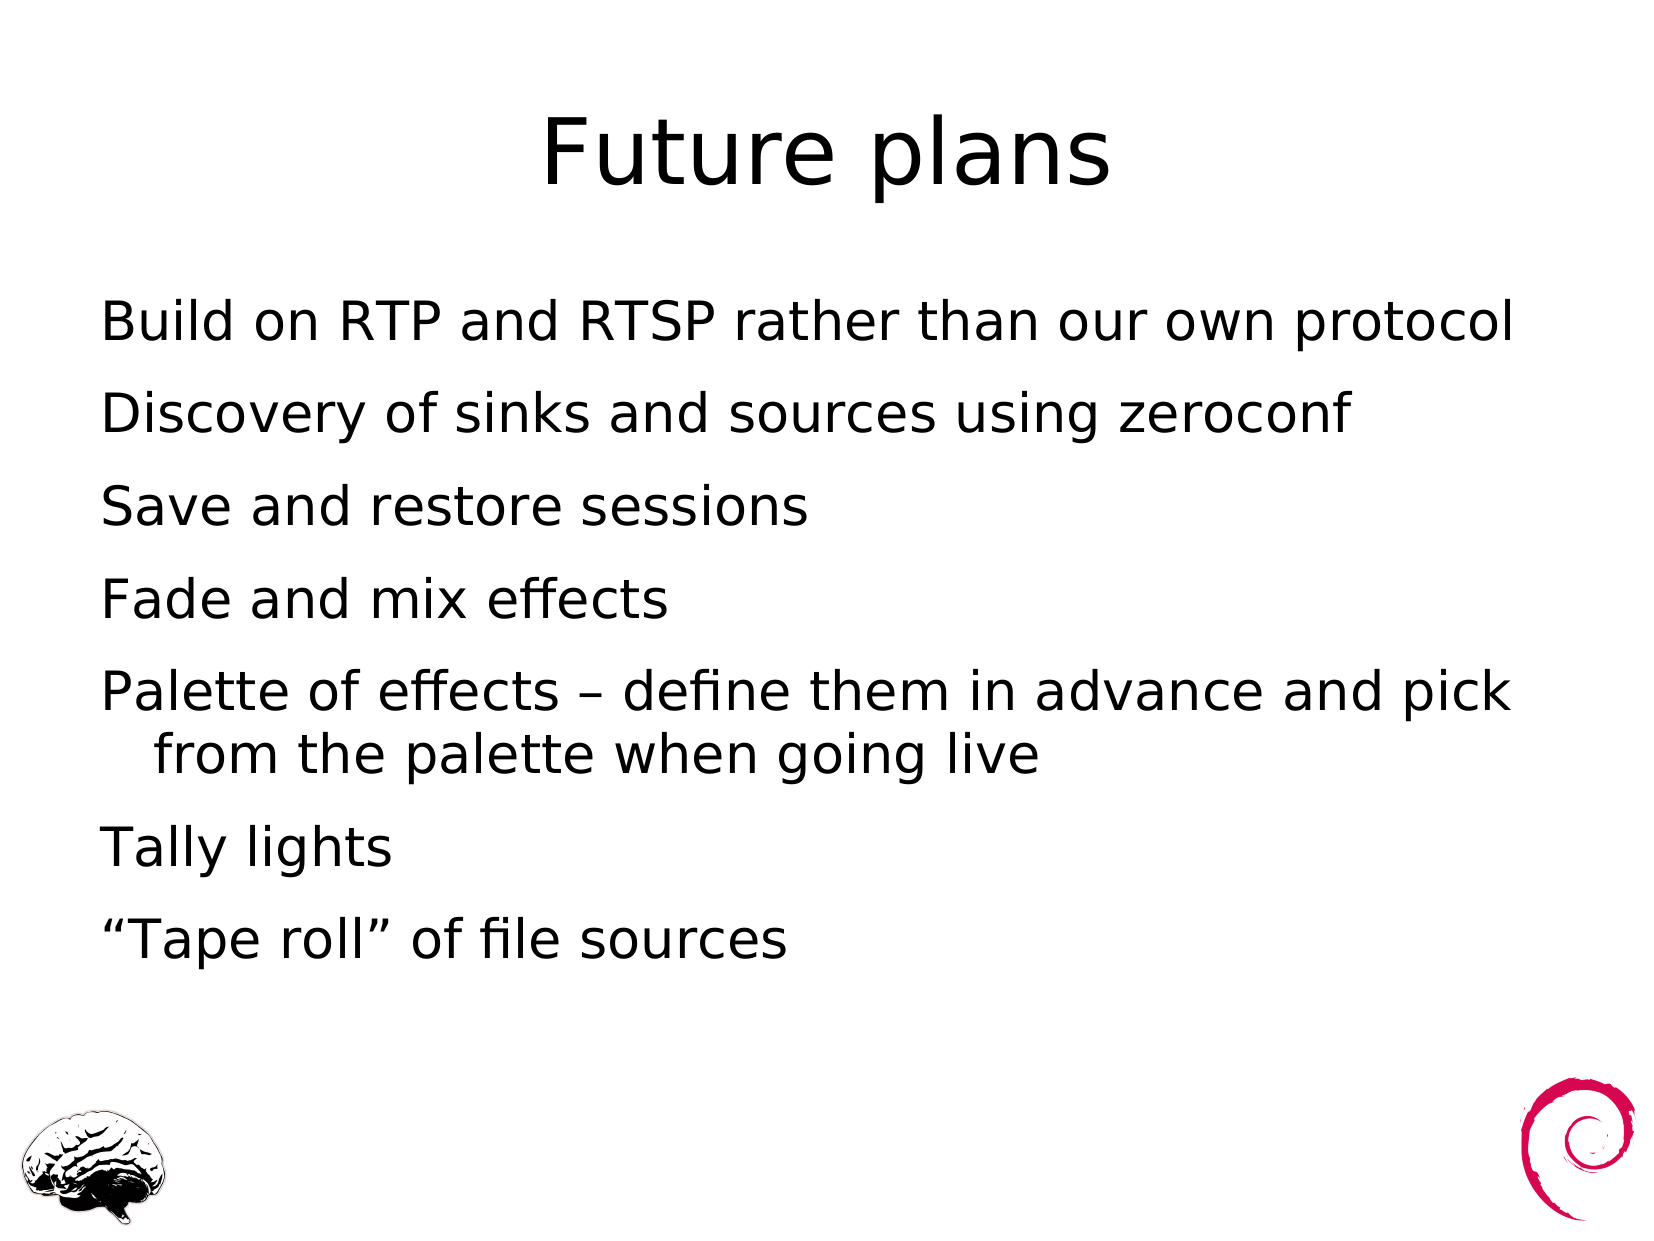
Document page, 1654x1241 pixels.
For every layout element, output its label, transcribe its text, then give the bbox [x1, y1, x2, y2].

list Build on RTP and RTSP rather than our own protocol Discovery of sinks and sources using zeroconf Save and restore sessions Fade and mix effects Palette of effects – define them in advance and pick from the palette when going live Tally lights “Tape roll” of file sources [82, 290, 1571, 1109]
title Future plans [82, 49, 1571, 257]
picture [19, 1108, 168, 1241]
picture [1519, 1075, 1638, 1222]
